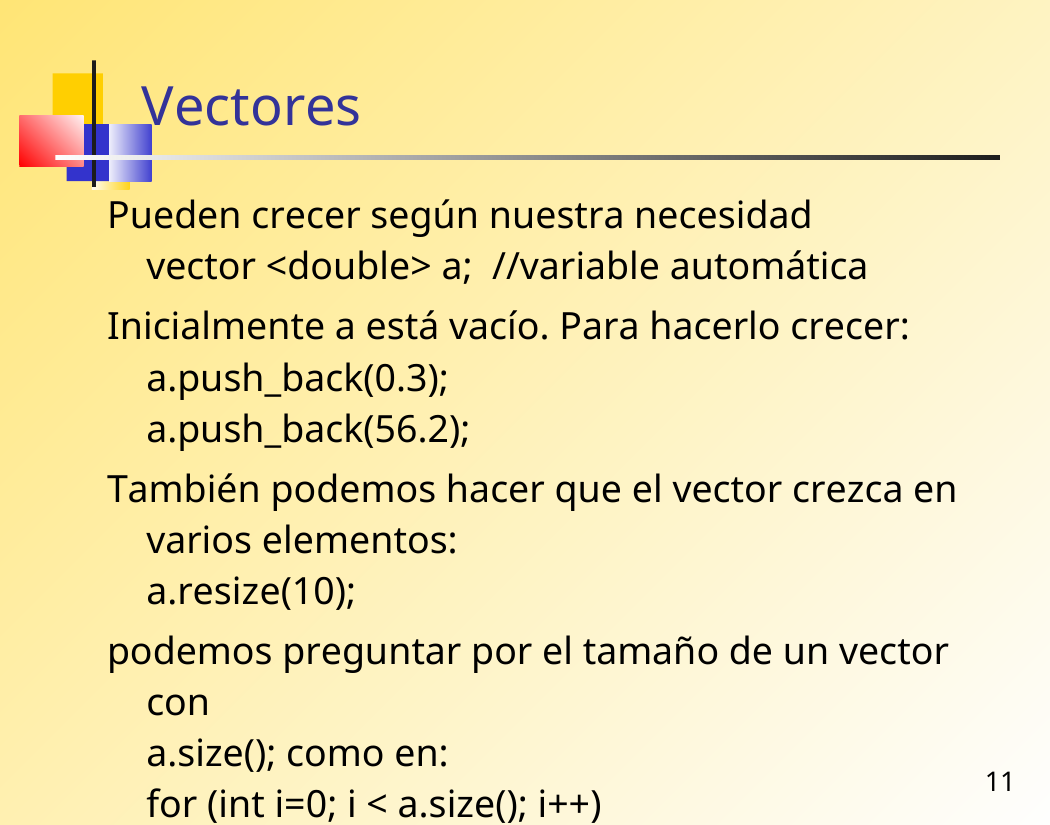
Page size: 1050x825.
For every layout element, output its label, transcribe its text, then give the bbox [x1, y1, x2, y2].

list Pueden crecer según nuestra necesidad vector <double> a; //variable automática Inicialmente a está vacío. Para hacerlo crecer: a.push_back(0.3); a.push_back(56.2); También podemos hacer que el vector crezca en varios elementos: a.resize(10); podemos preguntar por el tamaño de un vector con a.size(); como en: for (int i=0; i < a.size(); i++) // ..... [96, 183, 1024, 765]
title Vectores [131, 27, 1026, 148]
